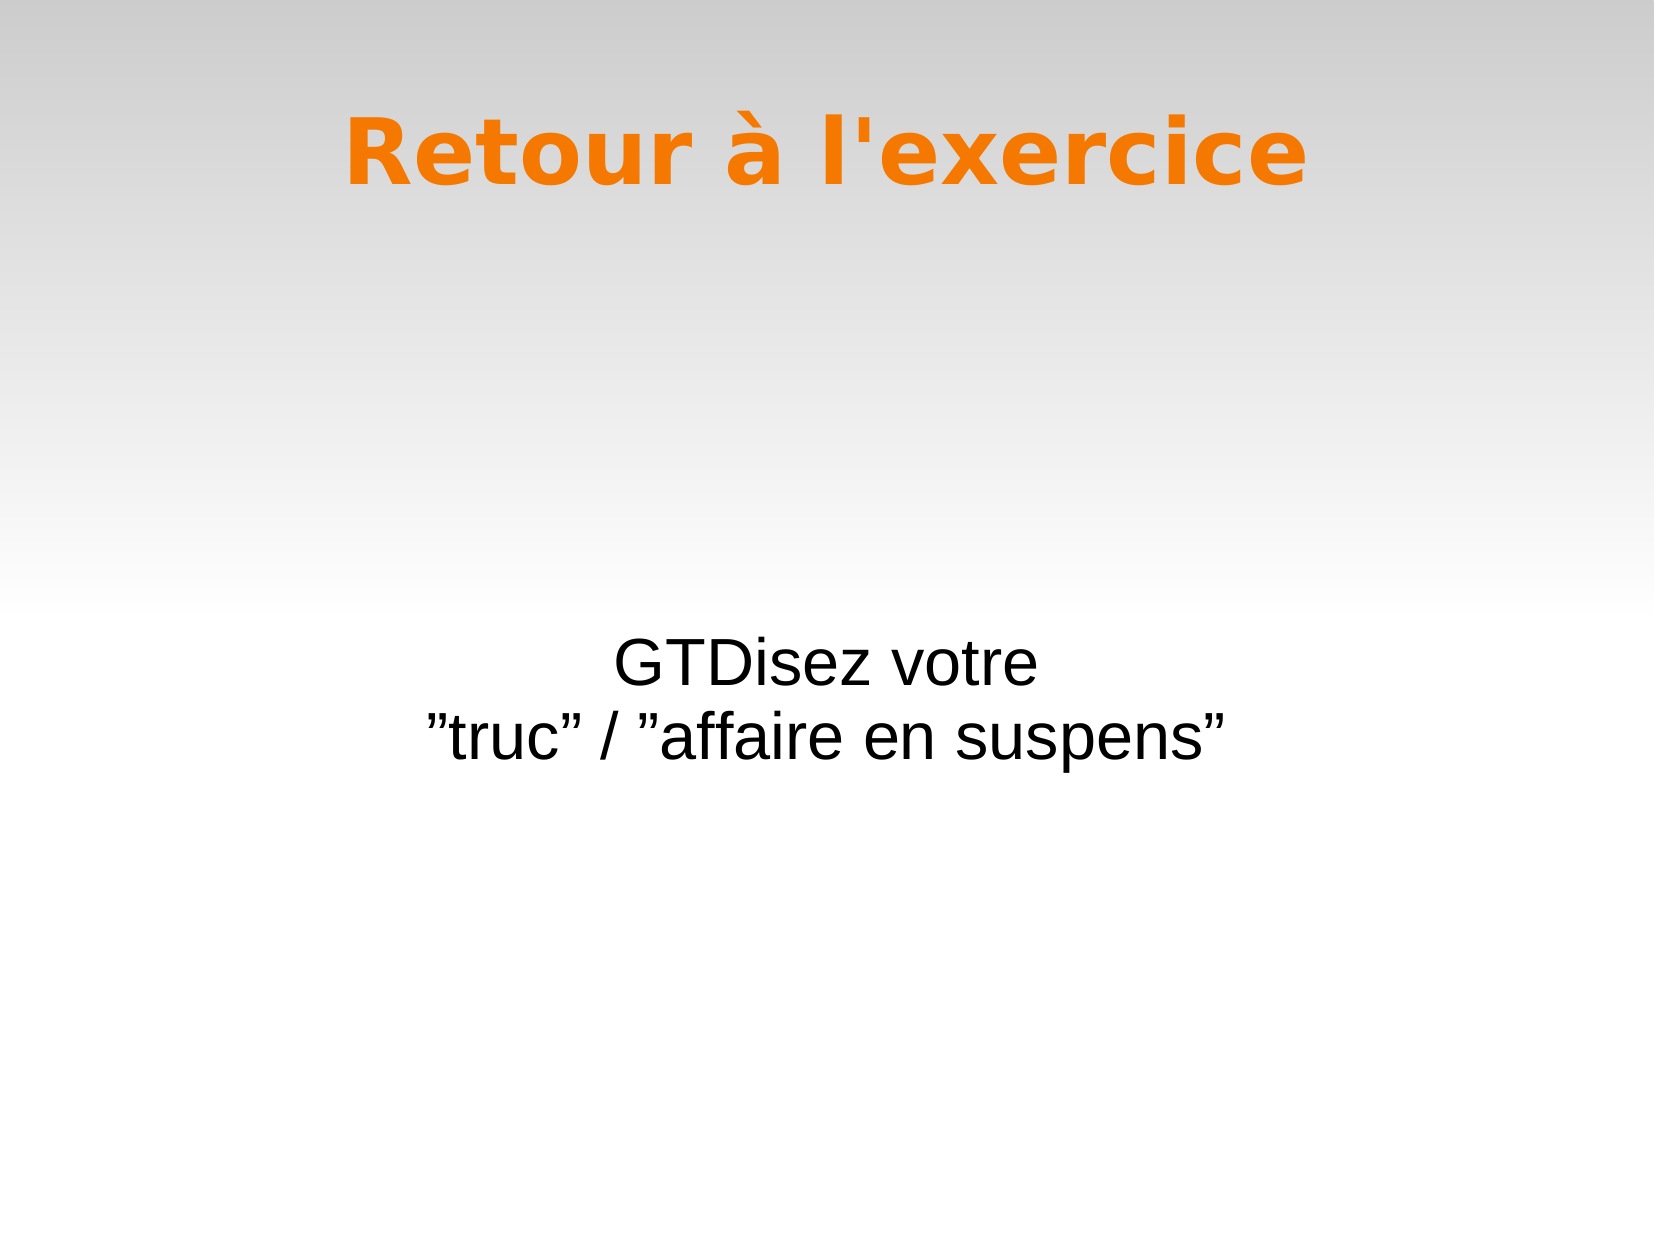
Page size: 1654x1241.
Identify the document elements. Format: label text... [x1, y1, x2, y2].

title Retour à l'exercice [82, 56, 1571, 250]
subtitle GTDisez votre ”truc” / ”affaire en suspens” [82, 297, 1571, 1102]
